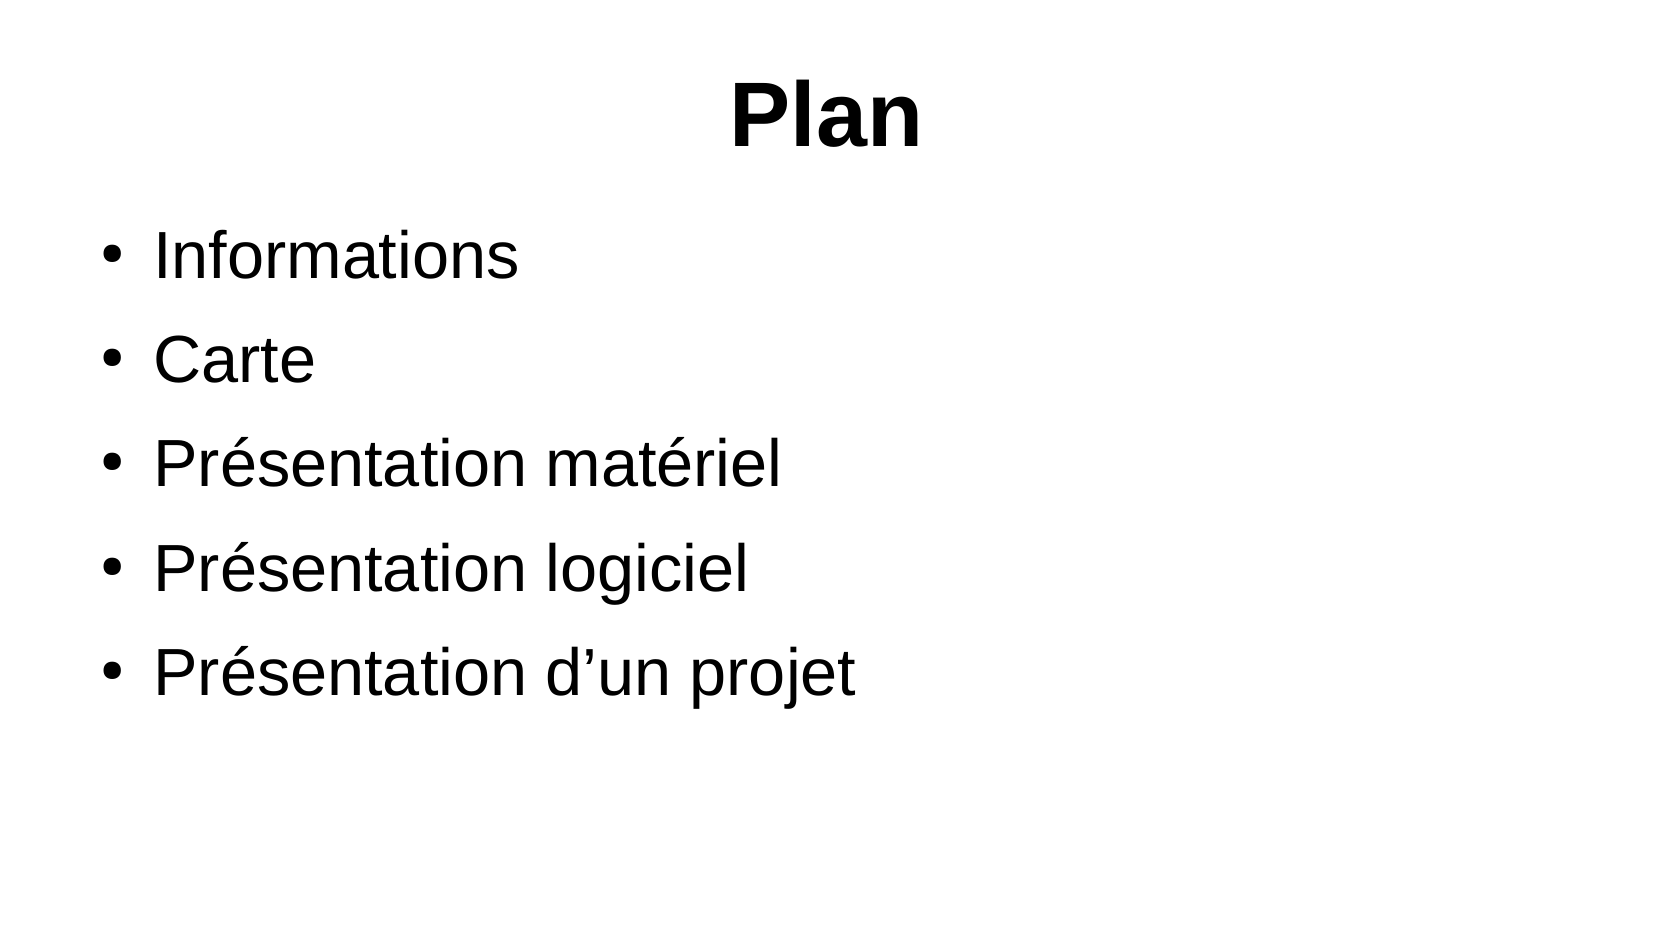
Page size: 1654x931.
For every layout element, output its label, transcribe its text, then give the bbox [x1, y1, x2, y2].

list Informations Carte Présentation matériel Présentation logiciel Présentation d’un projet [82, 217, 1571, 758]
title Plan [82, 37, 1571, 193]
